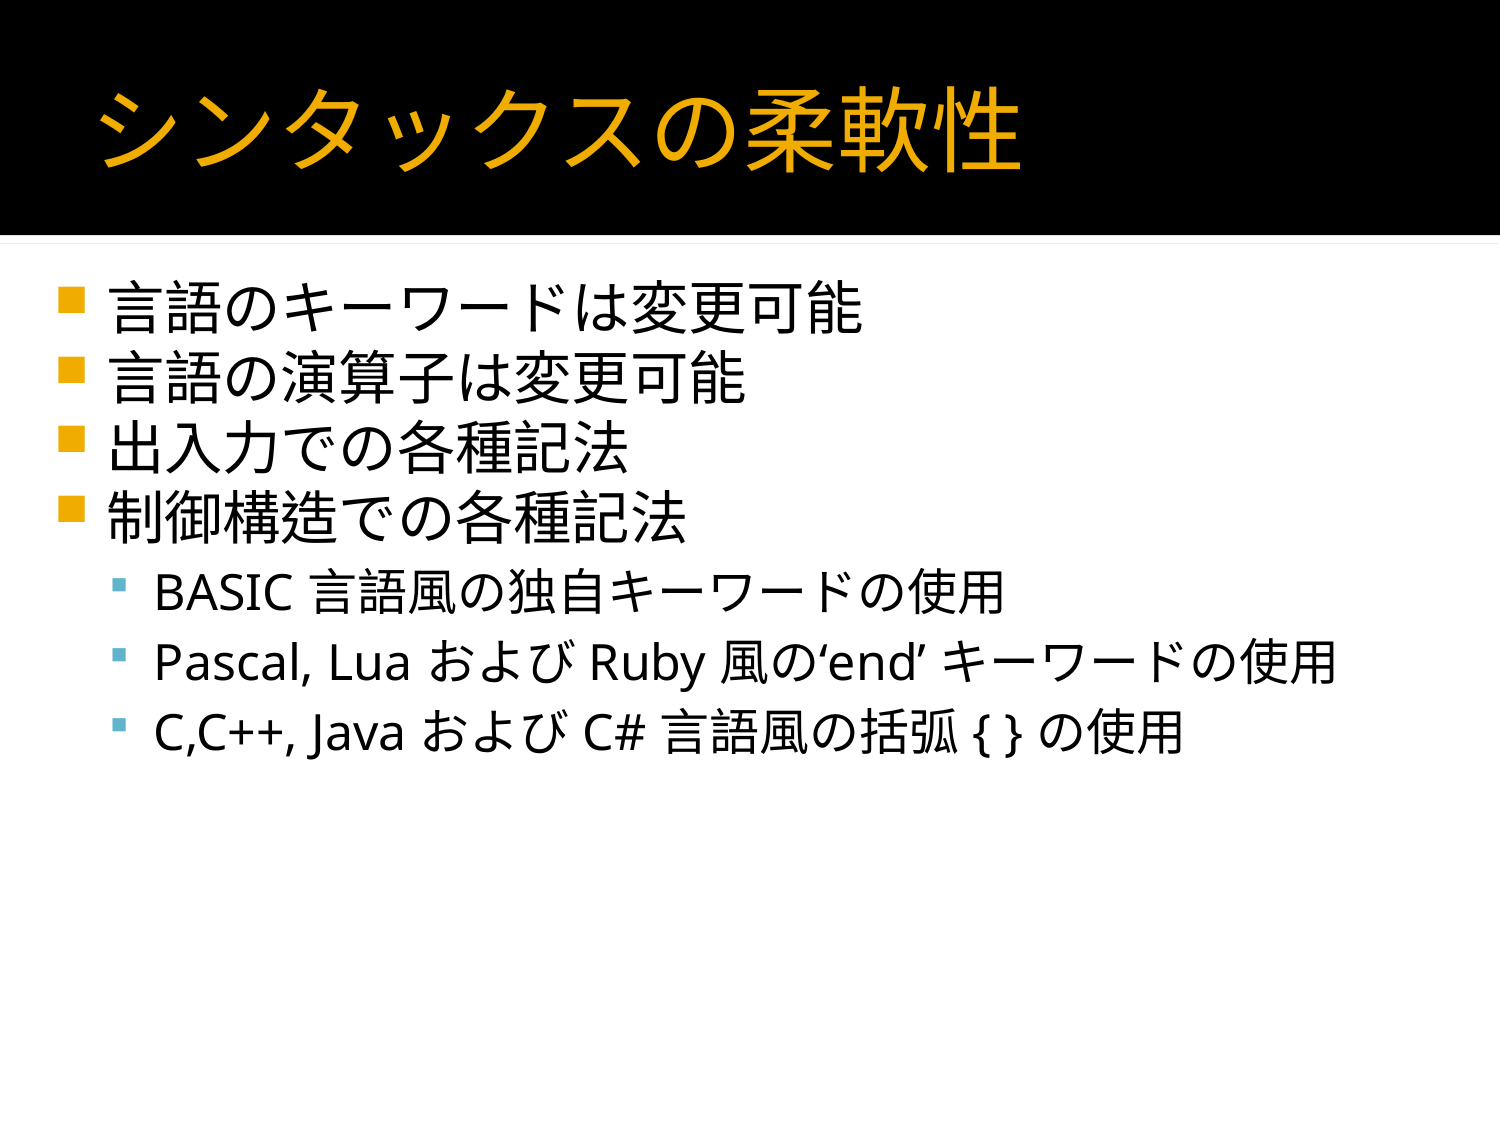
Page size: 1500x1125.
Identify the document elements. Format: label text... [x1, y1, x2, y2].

title シンタックスの柔軟性 [75, 25, 1425, 231]
list 言語のキーワードは変更可能 言語の演算子は変更可能 出入力での各種記法 制御構造での各種記法 BASIC 言語風の独自キーワードの使用 Pascal, Lua および Ruby 風の‘end’ キーワードの使用 C,C++, Java および C# 言語風の括弧 { } の使用 [24, 255, 1463, 1056]
